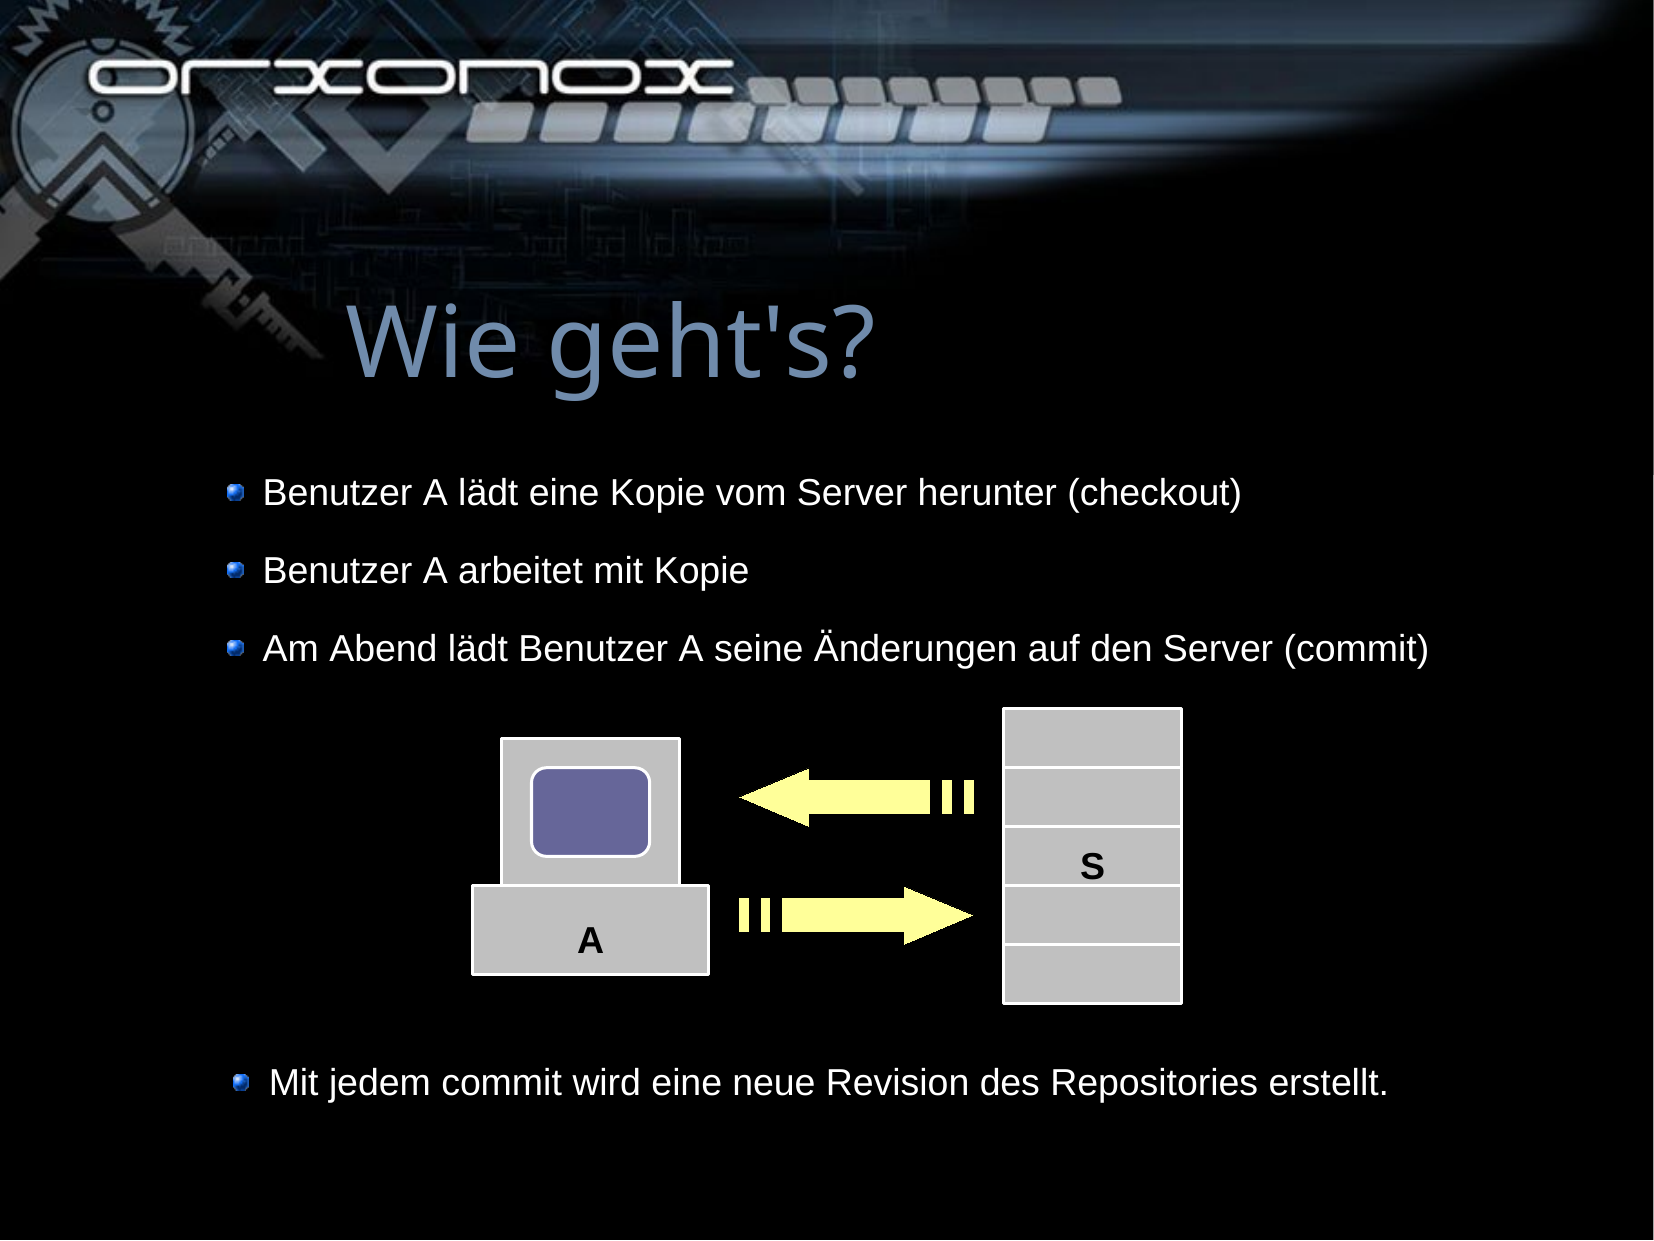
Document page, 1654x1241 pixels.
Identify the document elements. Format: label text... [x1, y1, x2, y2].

text_box [963, 779, 975, 815]
text_box A [472, 885, 709, 975]
text_box Wie geht's? [330, 194, 1306, 326]
text_box [1003, 885, 1182, 1004]
text_box [1003, 708, 1182, 826]
text_box [738, 767, 931, 828]
text_box [941, 779, 953, 815]
text_box Benutzer A lädt eine Kopie vom Server herunter (checkout) Benutzer A arbeitet mit Kopie Am Abend lädt Benutzer A seine Änderungen auf den Server (commit) [177, 442, 1477, 656]
picture [0, 0, 1654, 475]
text_box [738, 897, 750, 933]
text_box [760, 897, 771, 933]
text_box [501, 738, 680, 885]
text_box [781, 885, 975, 946]
text_box Mit jedem commit wird eine neue Revision des Repositories erstellt. [147, 1033, 1447, 1091]
text_box S [1003, 826, 1182, 885]
